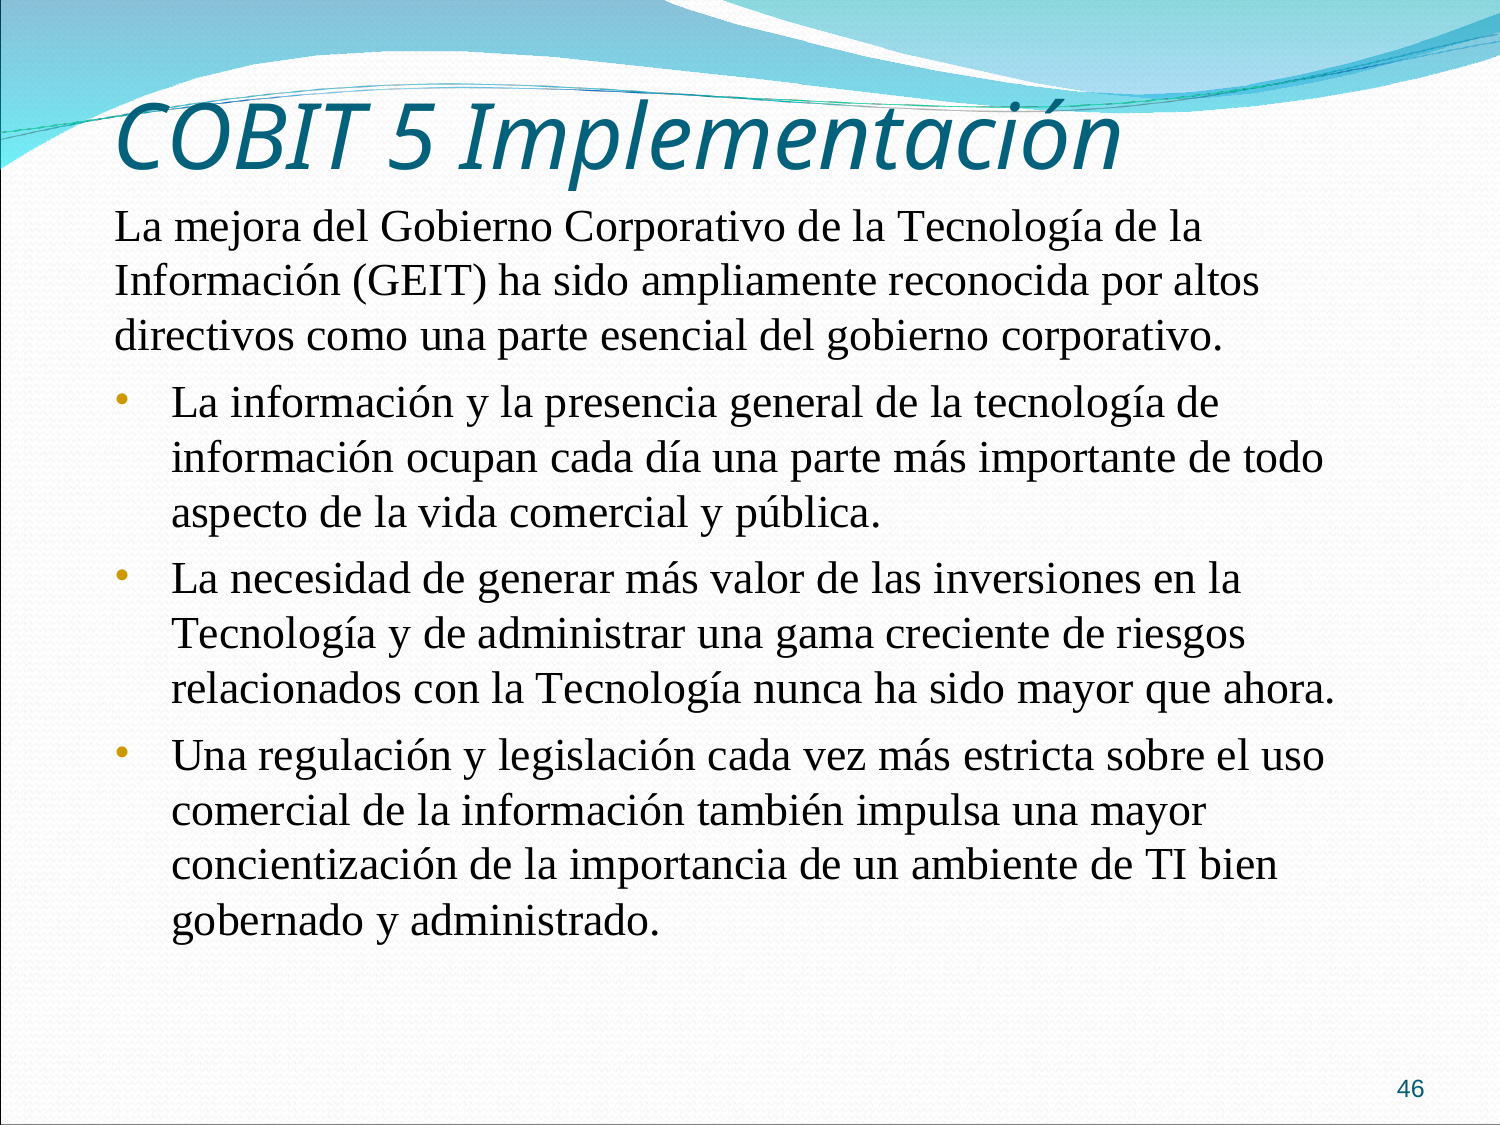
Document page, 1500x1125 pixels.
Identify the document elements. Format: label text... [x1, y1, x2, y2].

title COBIT 5 Implementación [112, 0, 1500, 188]
picture [0, 0, 1500, 1125]
text_box La mejora del Gobierno Corporativo de la Tecnología de la Información (GEIT) ha sido ampliamente reconocida por altos directivos como una parte esencial del gobierno corporativo. La información y la presencia general de la tecnología de información ocupan cada día una parte más importante de todo aspecto de la vida comercial y pública. La necesidad de generar más valor de las inversiones en la Tecnología y de administrar una gama creciente de riesgos relacionados con la Tecnología nunca ha sido mayor que ahora. Una regulación y legislación cada vez más estricta sobre el uso comercial de la información también impulsa una mayor concientización de la importancia de un ambiente de TI bien gobernado y administrado. [99, 187, 1451, 988]
text_box <number> [1299, 1042, 1426, 1103]
